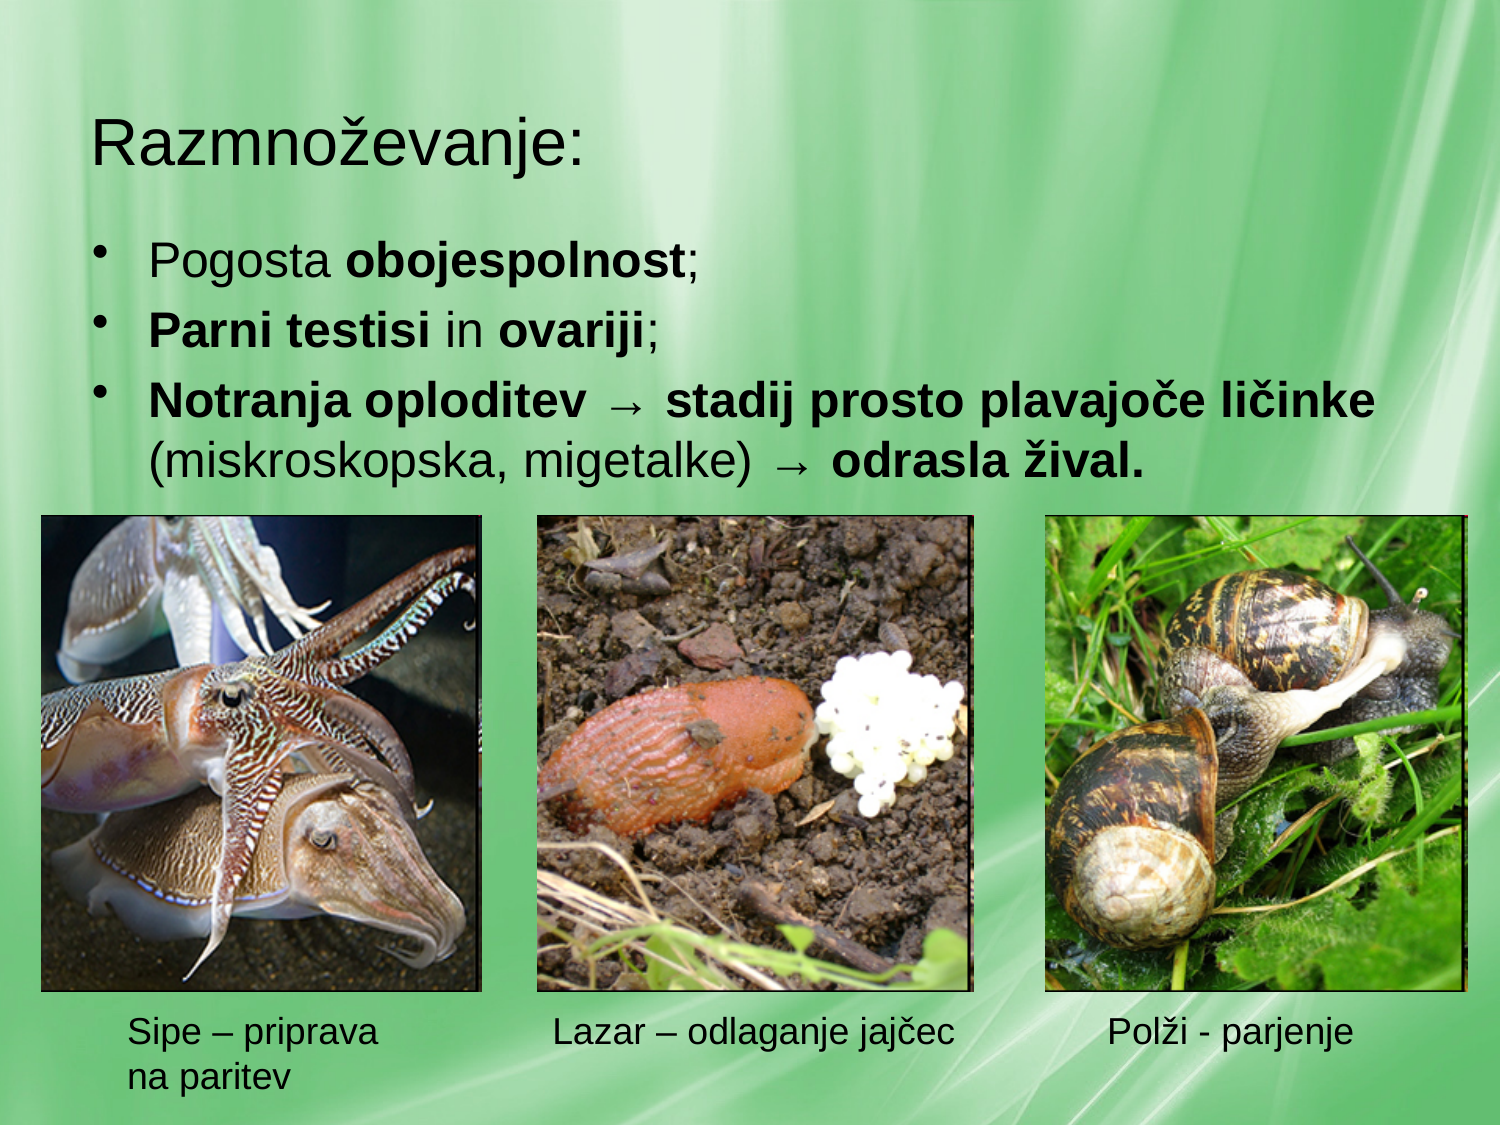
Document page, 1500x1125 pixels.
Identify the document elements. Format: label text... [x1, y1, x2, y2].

text_box Polži - parjenje [1092, 999, 1459, 1060]
text_box Lazar – odlaganje jajčec [537, 999, 975, 1060]
picture [0, 0, 1500, 1125]
text_box Sipe – priprava na paritev [112, 999, 437, 1105]
title Razmnoževanje: [75, 45, 1425, 233]
list Pogosta obojespolnost; Parni testisi in ovariji; Notranja oploditev → stadij prosto plavajoče ličinke (miskroskopska, migetalke) → odrasla žival. [76, 220, 1427, 516]
